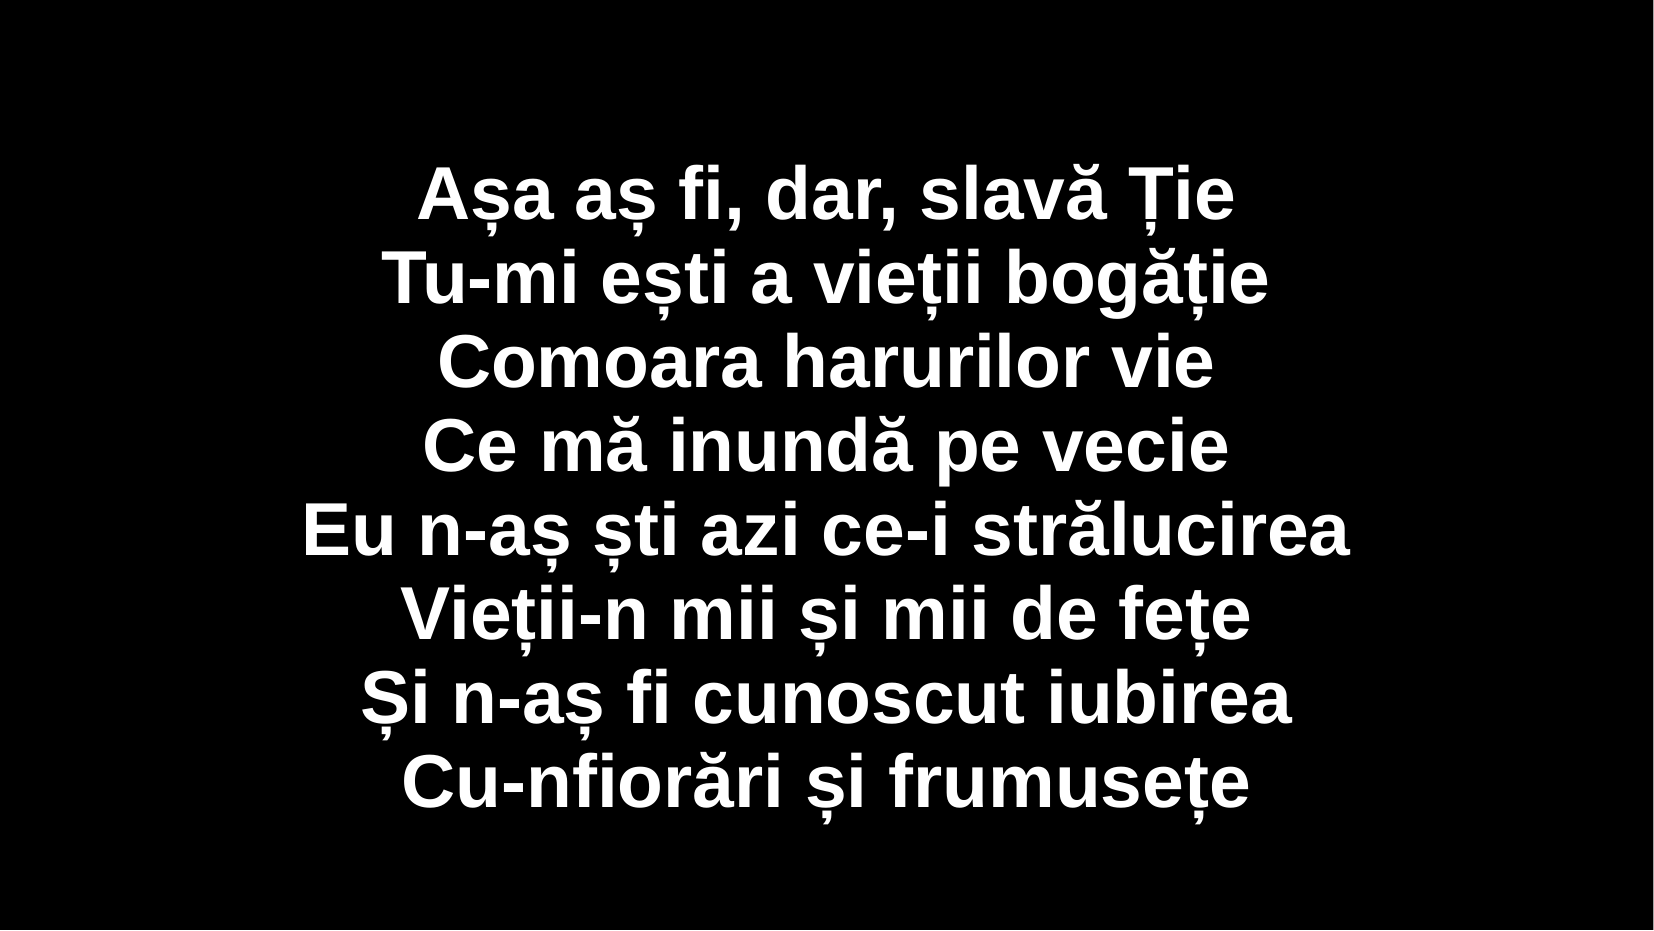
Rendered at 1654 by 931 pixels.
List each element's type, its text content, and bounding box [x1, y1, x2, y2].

subtitle Așa aș fi, dar, slavă Ție Tu-mi ești a vieții bogăție Comoara harurilor vie Ce mă inundă pe vecie Eu n-aș ști azi ce-i strălucirea Vieții-n mii și mii de fețe Și n-aș fi cunoscut iubirea Cu-nfiorări și frumusețe [82, 151, 1571, 824]
